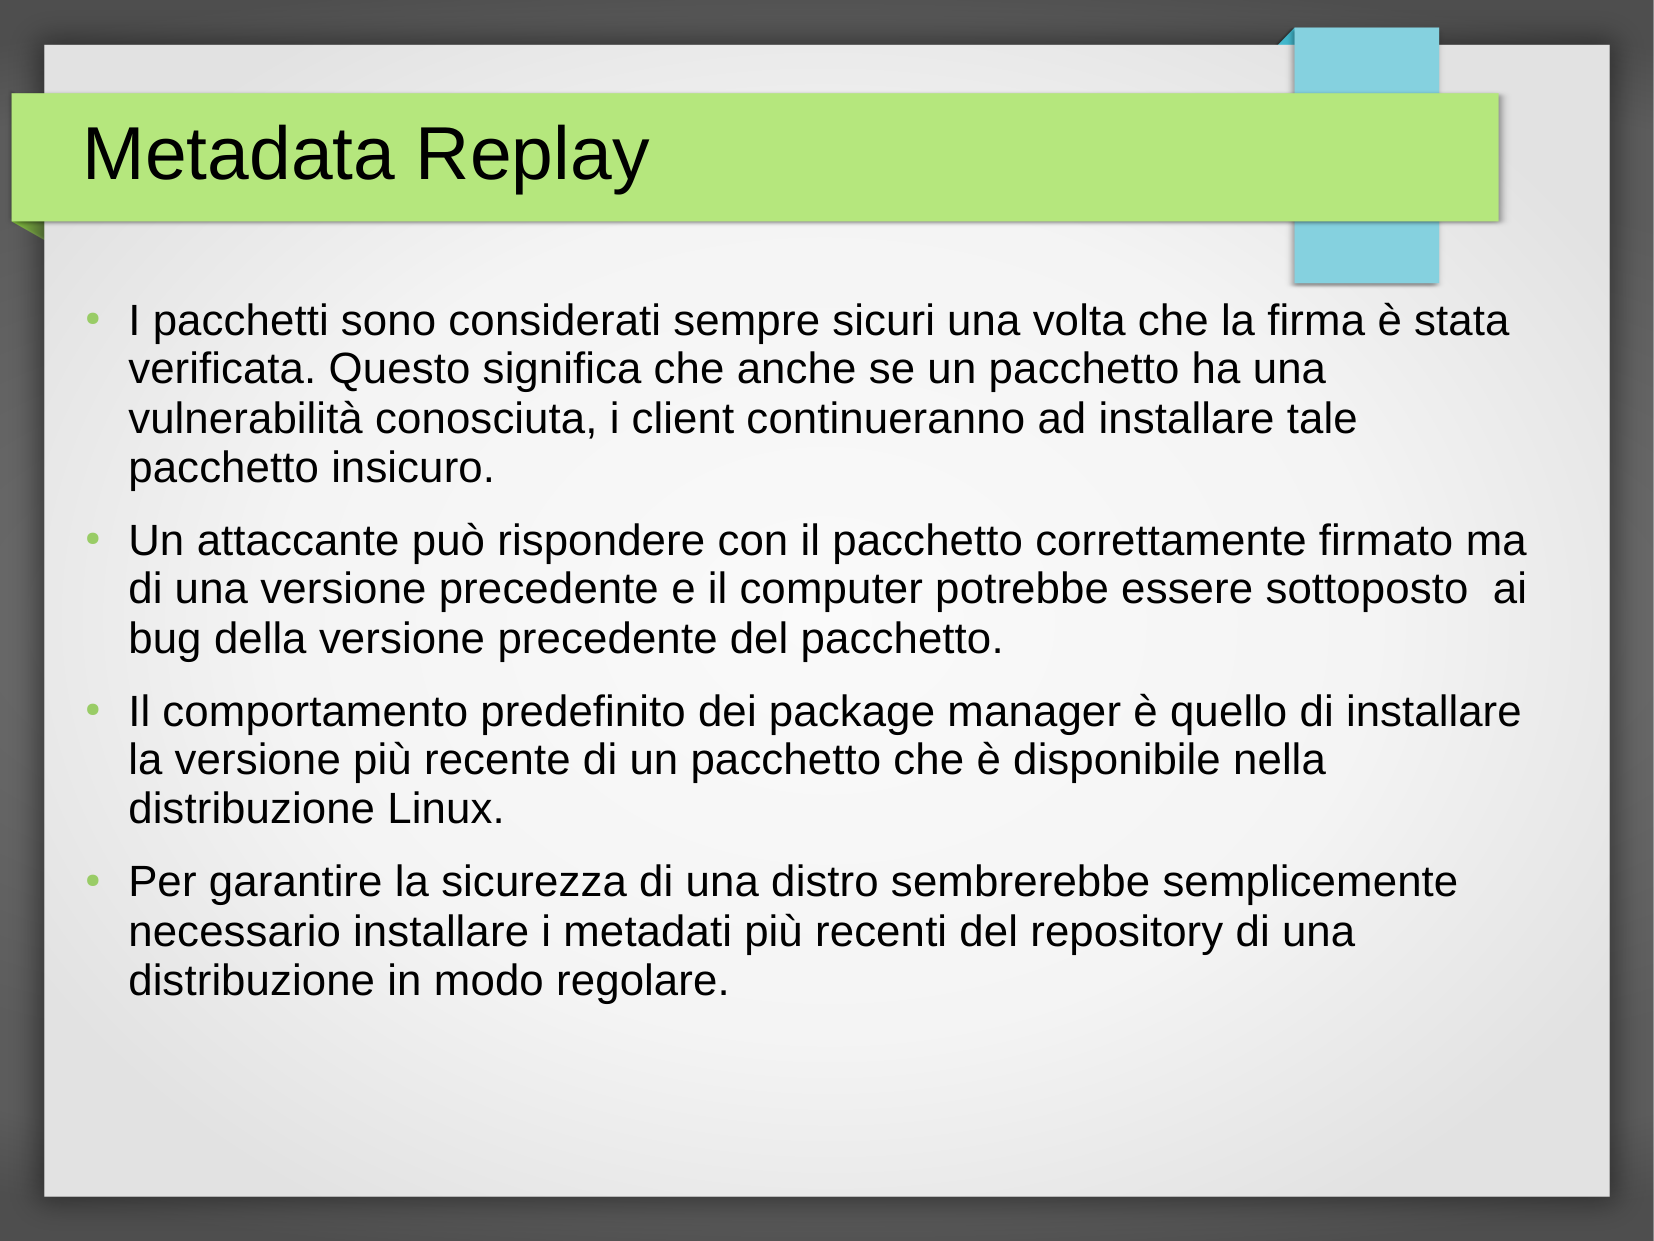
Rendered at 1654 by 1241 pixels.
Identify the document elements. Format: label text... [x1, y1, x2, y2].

title Metadata Replay [82, 94, 1264, 213]
picture [0, 0, 1654, 1241]
list I pacchetti sono considerati sempre sicuri una volta che la firma è stata verificata. Questo significa che anche se un pacchetto ha una vulnerabilità conosciuta, i client continueranno ad installare tale pacchetto insicuro. Un attaccante può rispondere con il pacchetto correttamente firmato ma di una versione precedente e il computer potrebbe essere sottoposto ai bug della versione precedente del pacchetto. Il comportamento predefinito dei package manager è quello di installare la versione più recente di un pacchetto che è disponibile nella distribuzione Linux. Per garantire la sicurezza di una distro sembrerebbe semplicemente necessario installare i metadati più recenti del repository di una distribuzione in modo regolare. [70, 295, 1560, 1015]
